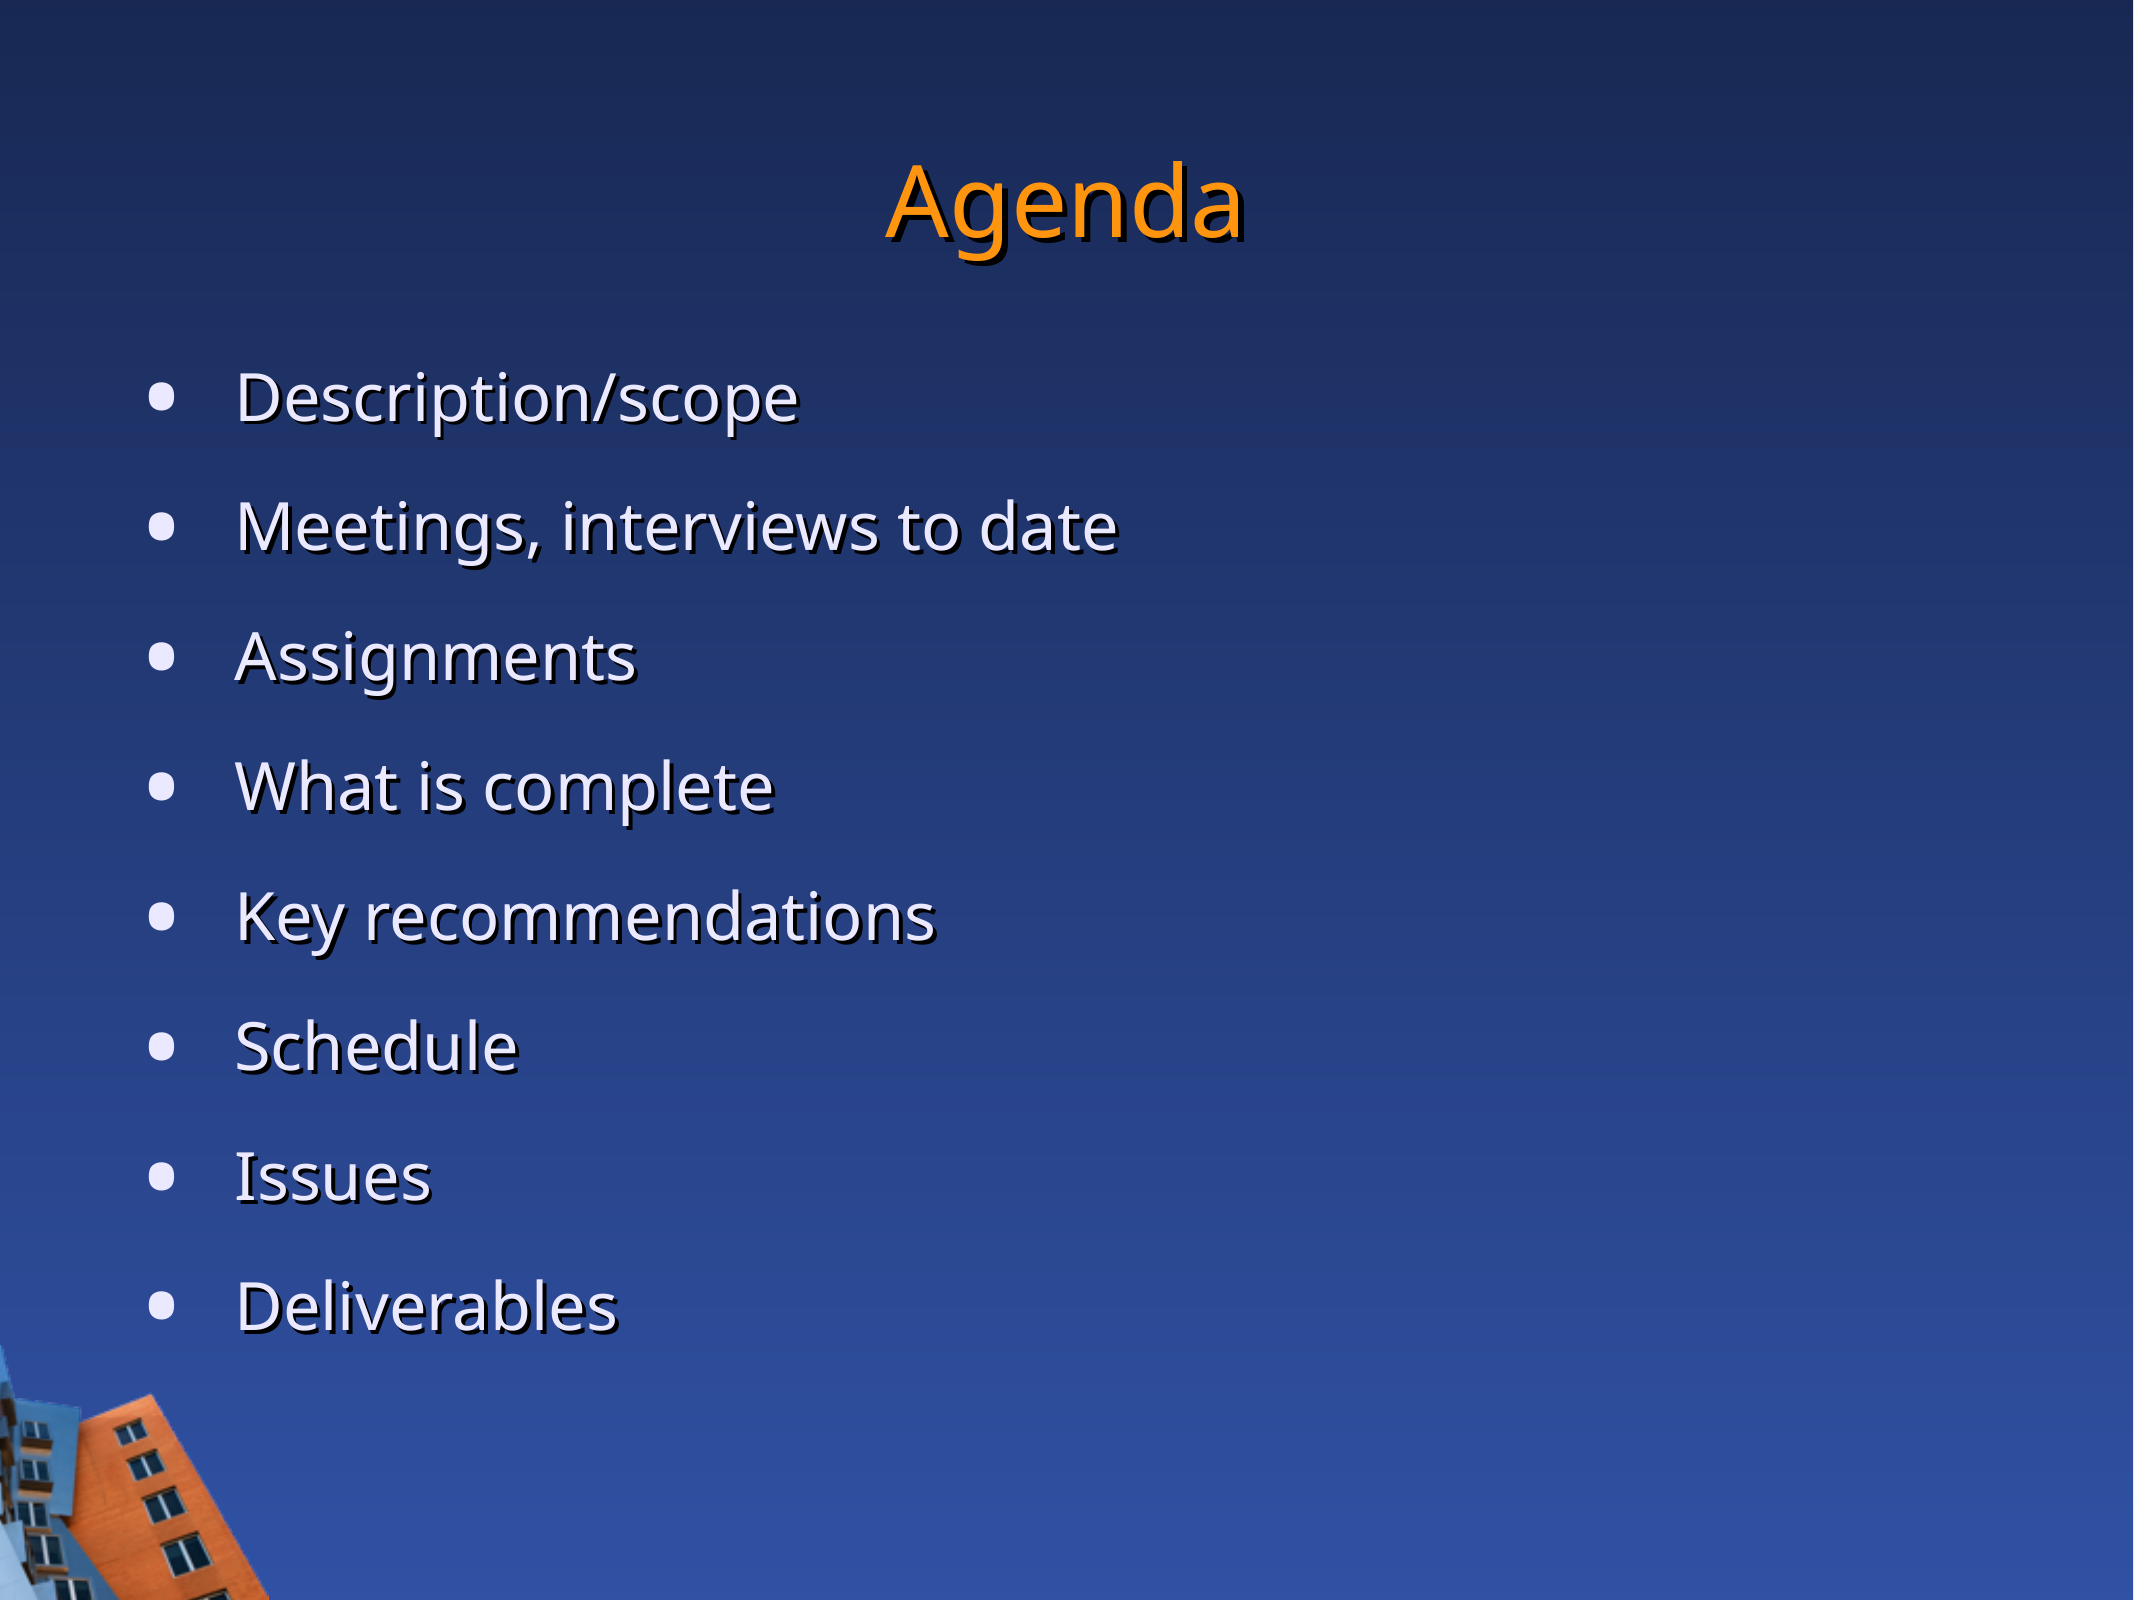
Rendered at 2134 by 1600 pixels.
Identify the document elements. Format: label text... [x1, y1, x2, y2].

title Agenda [106, 71, 2027, 324]
list Description/scope Meetings, interviews to date Assignments What is complete Key recommendations Schedule Issues Deliverables [88, 354, 2009, 1344]
picture [0, 1345, 269, 1600]
